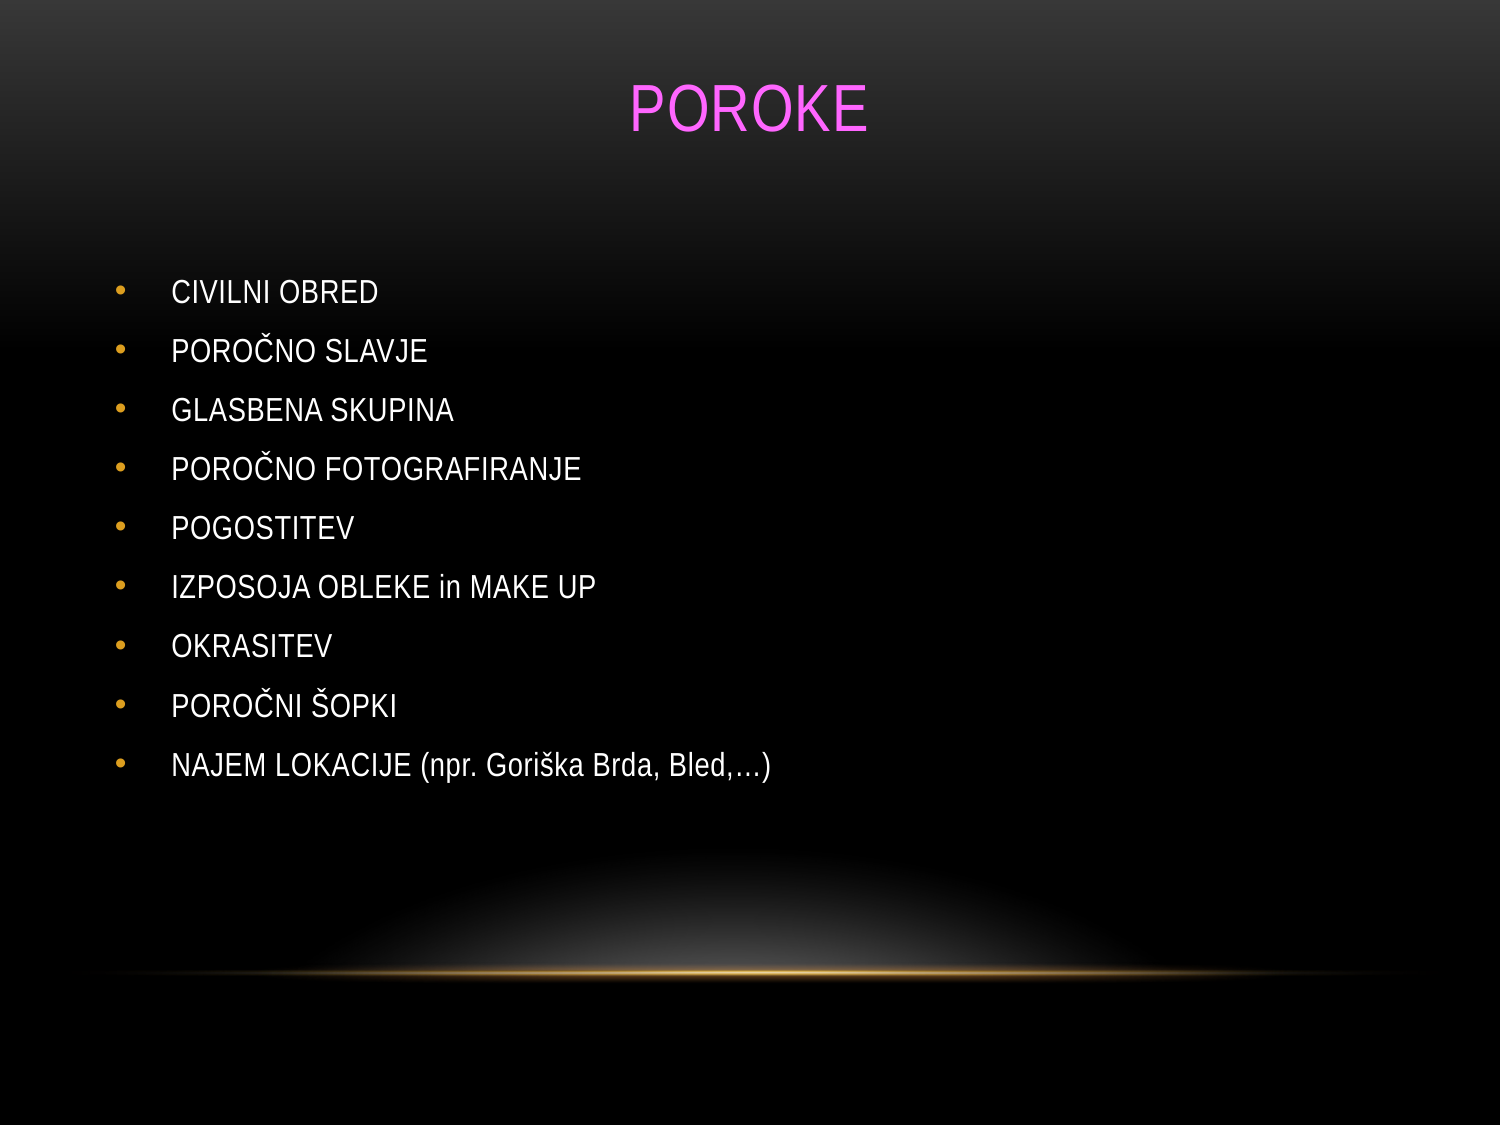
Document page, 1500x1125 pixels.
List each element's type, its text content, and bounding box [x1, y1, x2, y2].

list CIVILNI OBRED POROČNO SLAVJE GLASBENA SKUPINA POROČNO FOTOGRAFIRANJE POGOSTITEV IZPOSOJA OBLEKE in MAKE UP OKRASITEV POROČNI ŠOPKI NAJEM LOKACIJE (npr. Goriška Brda, Bled,…) [99, 262, 1400, 938]
title POROKE [99, 45, 1400, 233]
picture [0, 0, 1500, 1125]
